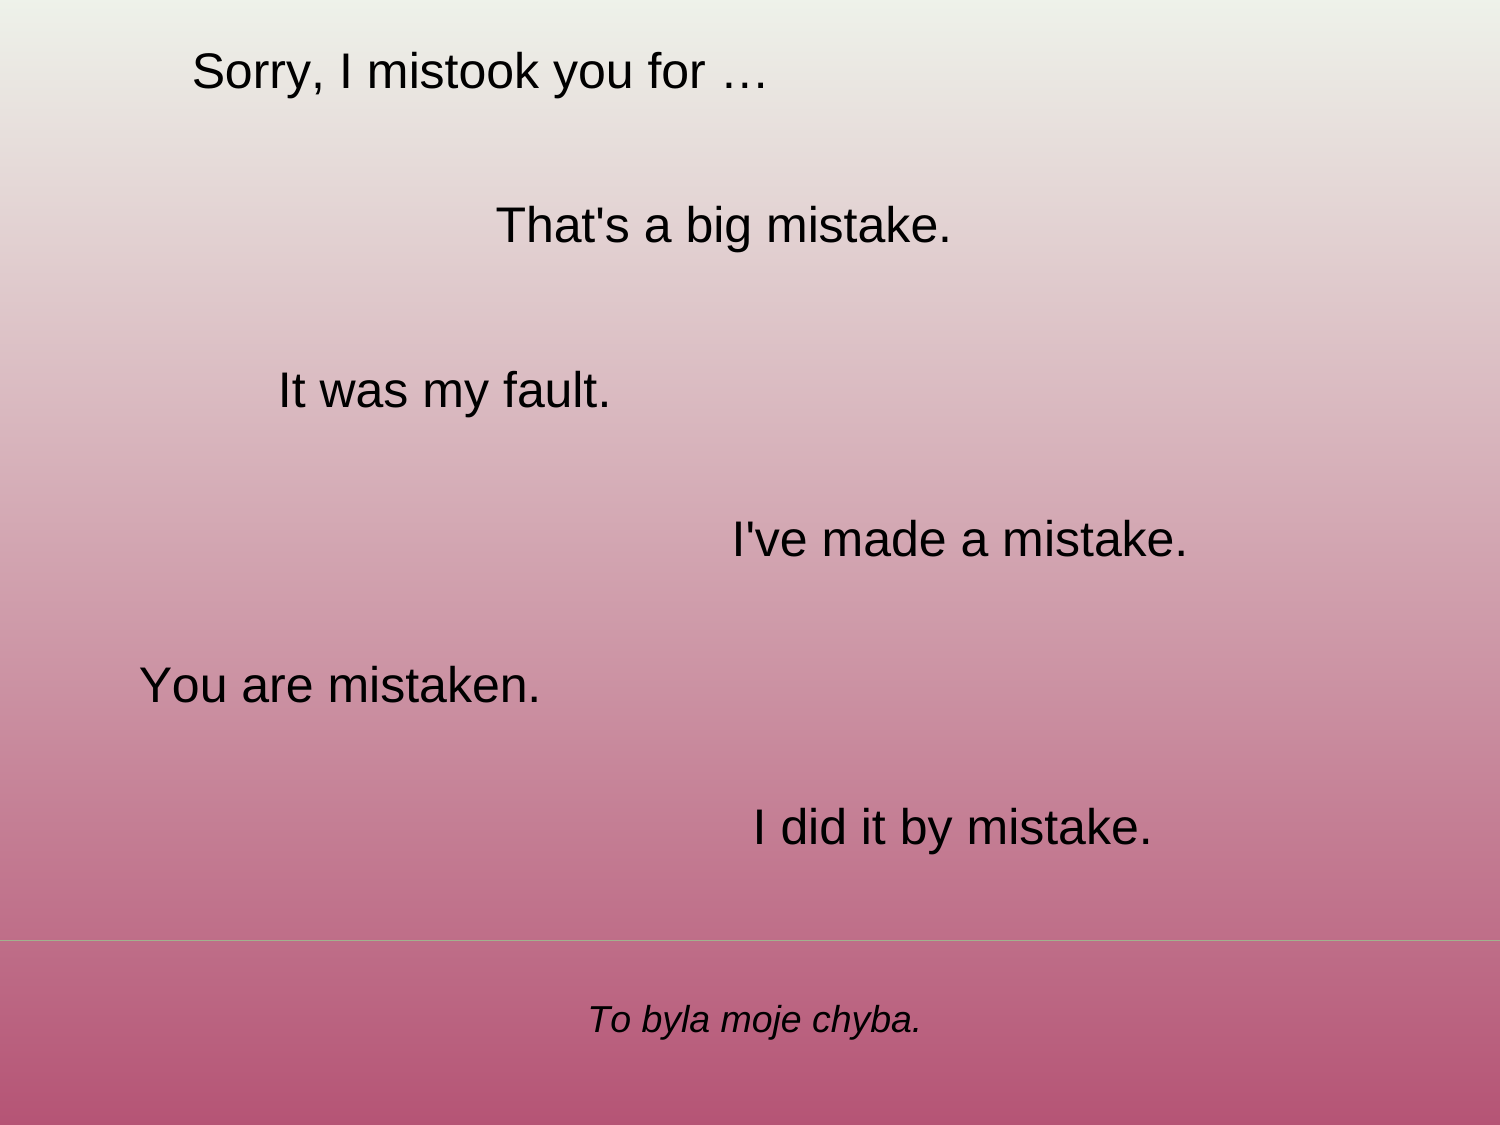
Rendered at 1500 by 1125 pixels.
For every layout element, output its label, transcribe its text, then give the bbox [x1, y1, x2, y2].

text_box You are mistaken. [124, 645, 557, 721]
text_box Sorry, I mistook you for … [177, 30, 821, 107]
text_box I did it by mistake. [737, 786, 1169, 863]
text_box That's a big mistake. [480, 184, 968, 261]
text_box To byla moje chyba. [572, 987, 938, 1049]
text_box I've made a mistake. [716, 498, 1204, 575]
text_box It was my fault. [263, 349, 627, 426]
